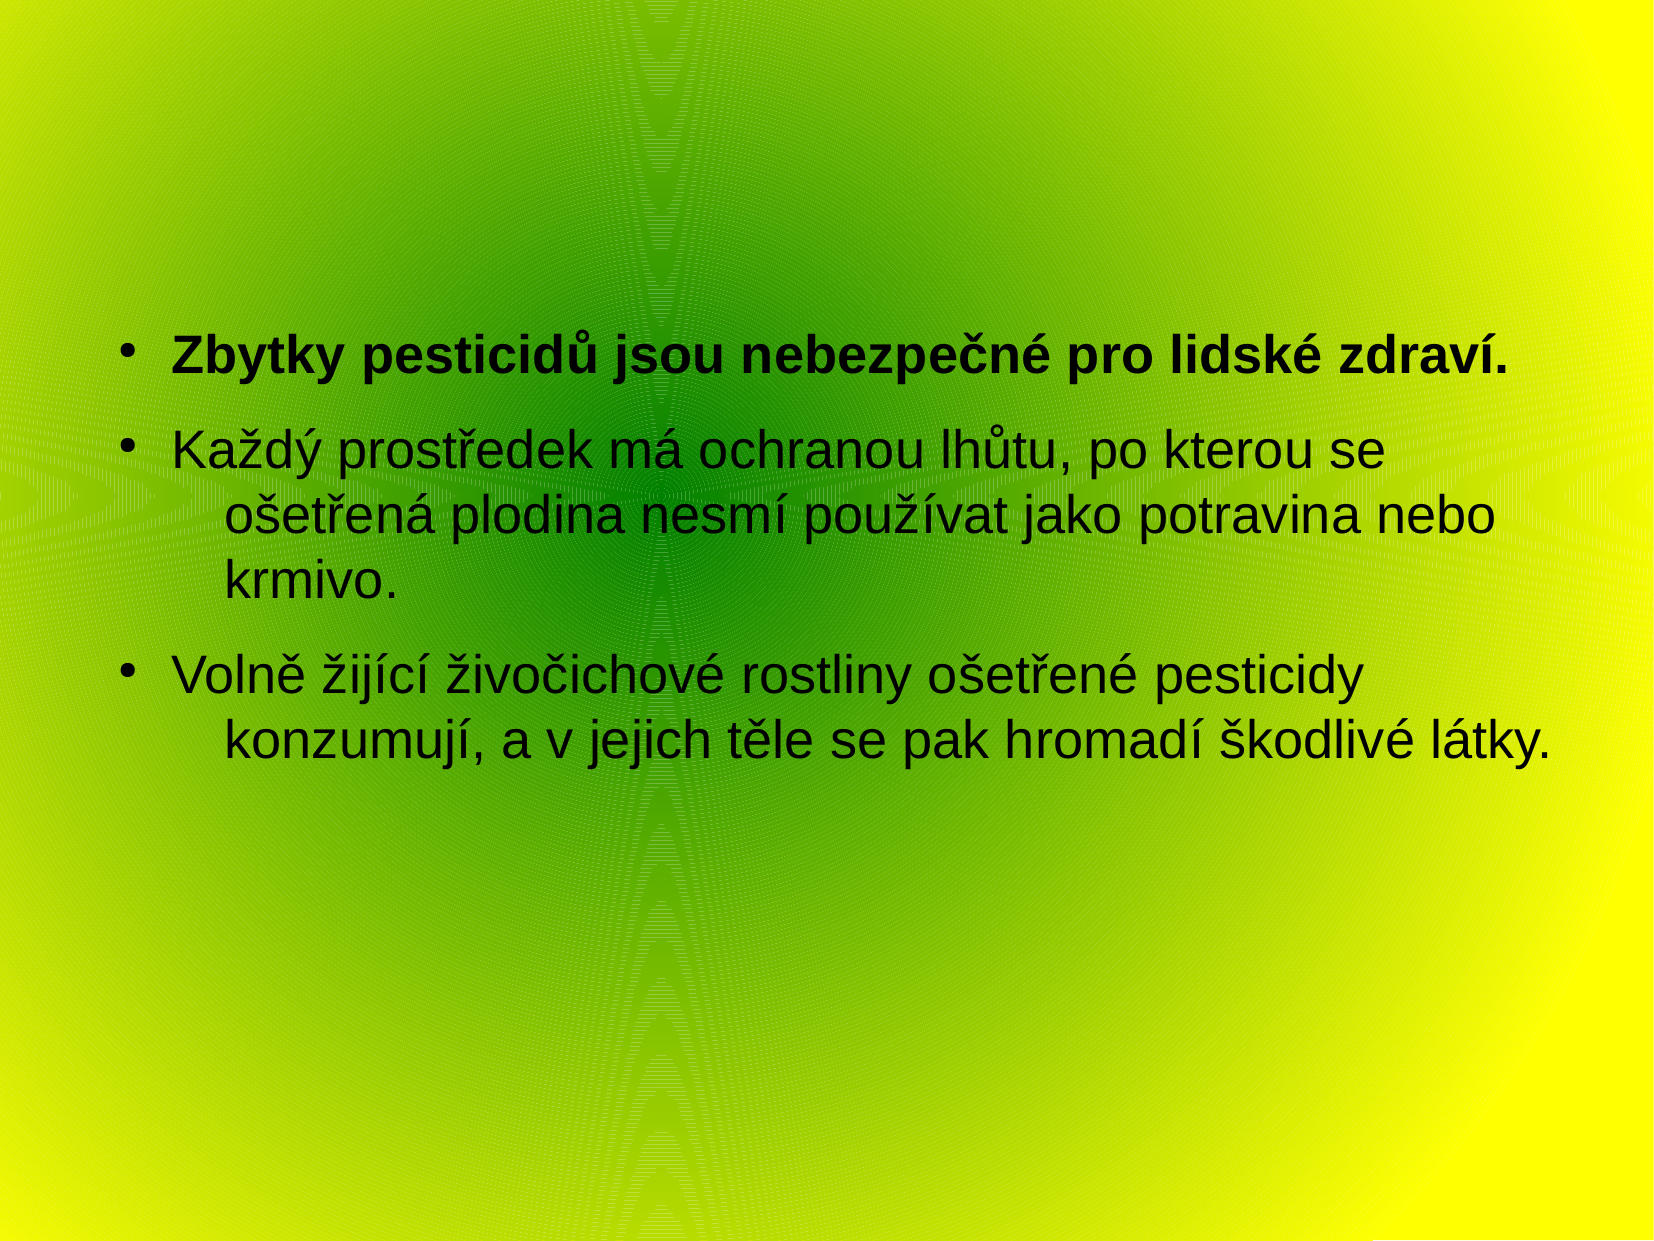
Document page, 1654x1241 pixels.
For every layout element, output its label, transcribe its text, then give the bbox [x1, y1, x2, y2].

list Zbytky pesticidů jsou nebezpečné pro lidské zdraví. Každý prostředek má ochranou lhůtu, po kterou se ošetřená plodina nesmí používat jako potravina nebo krmivo. Volně žijící živočichové rostliny ošetřené pesticidy konzumují, a v jejich těle se pak hromadí škodlivé látky. [82, 319, 1571, 798]
